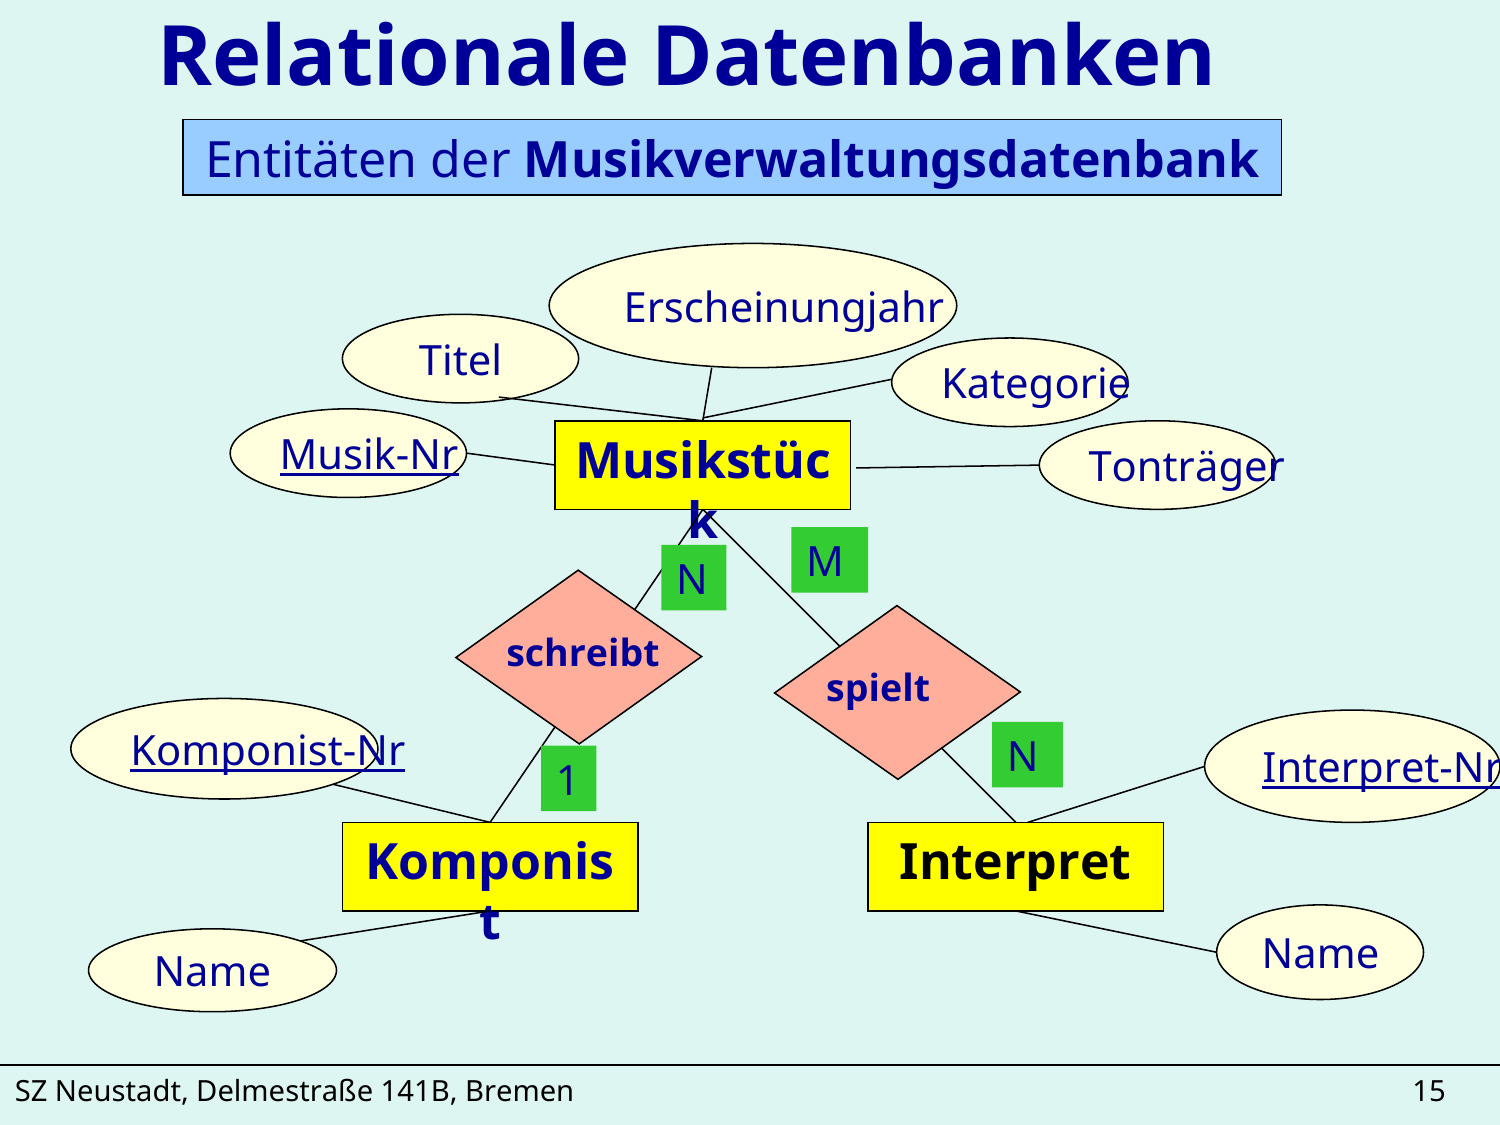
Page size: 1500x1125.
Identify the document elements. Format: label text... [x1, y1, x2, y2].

text_box schreibt [491, 621, 687, 682]
text_box N [661, 544, 727, 611]
text_box Relationale Datenbanken [82, 0, 1433, 104]
text_box Name [88, 928, 337, 1012]
text_box [507, 570, 651, 621]
text_box 1 [541, 745, 597, 812]
text_box M [791, 527, 869, 593]
text_box Musikstück [555, 420, 851, 510]
text_box Entitäten der Musikverwaltungsdatenbank [183, 119, 1282, 195]
text_box [874, 763, 921, 780]
text_box Erscheinungjahr [549, 243, 957, 368]
text_box Interpret [868, 822, 1164, 911]
text_box [687, 646, 702, 667]
text_box Titel [342, 314, 579, 403]
text_box spielt [810, 656, 1005, 763]
text_box [455, 632, 666, 744]
text_box Tonträger [1039, 420, 1276, 510]
text_box Musik-Nr [230, 408, 467, 498]
text_box [1005, 681, 1021, 703]
text_box Kategorie [891, 337, 1128, 427]
text_box N [992, 721, 1063, 788]
text_box Komponist [342, 822, 638, 911]
text_box Name [1216, 904, 1424, 1000]
text_box [774, 667, 810, 718]
text_box [826, 605, 969, 656]
text_box Komponist-Nr [70, 698, 378, 800]
text_box Interpret-Nr [1204, 710, 1500, 823]
